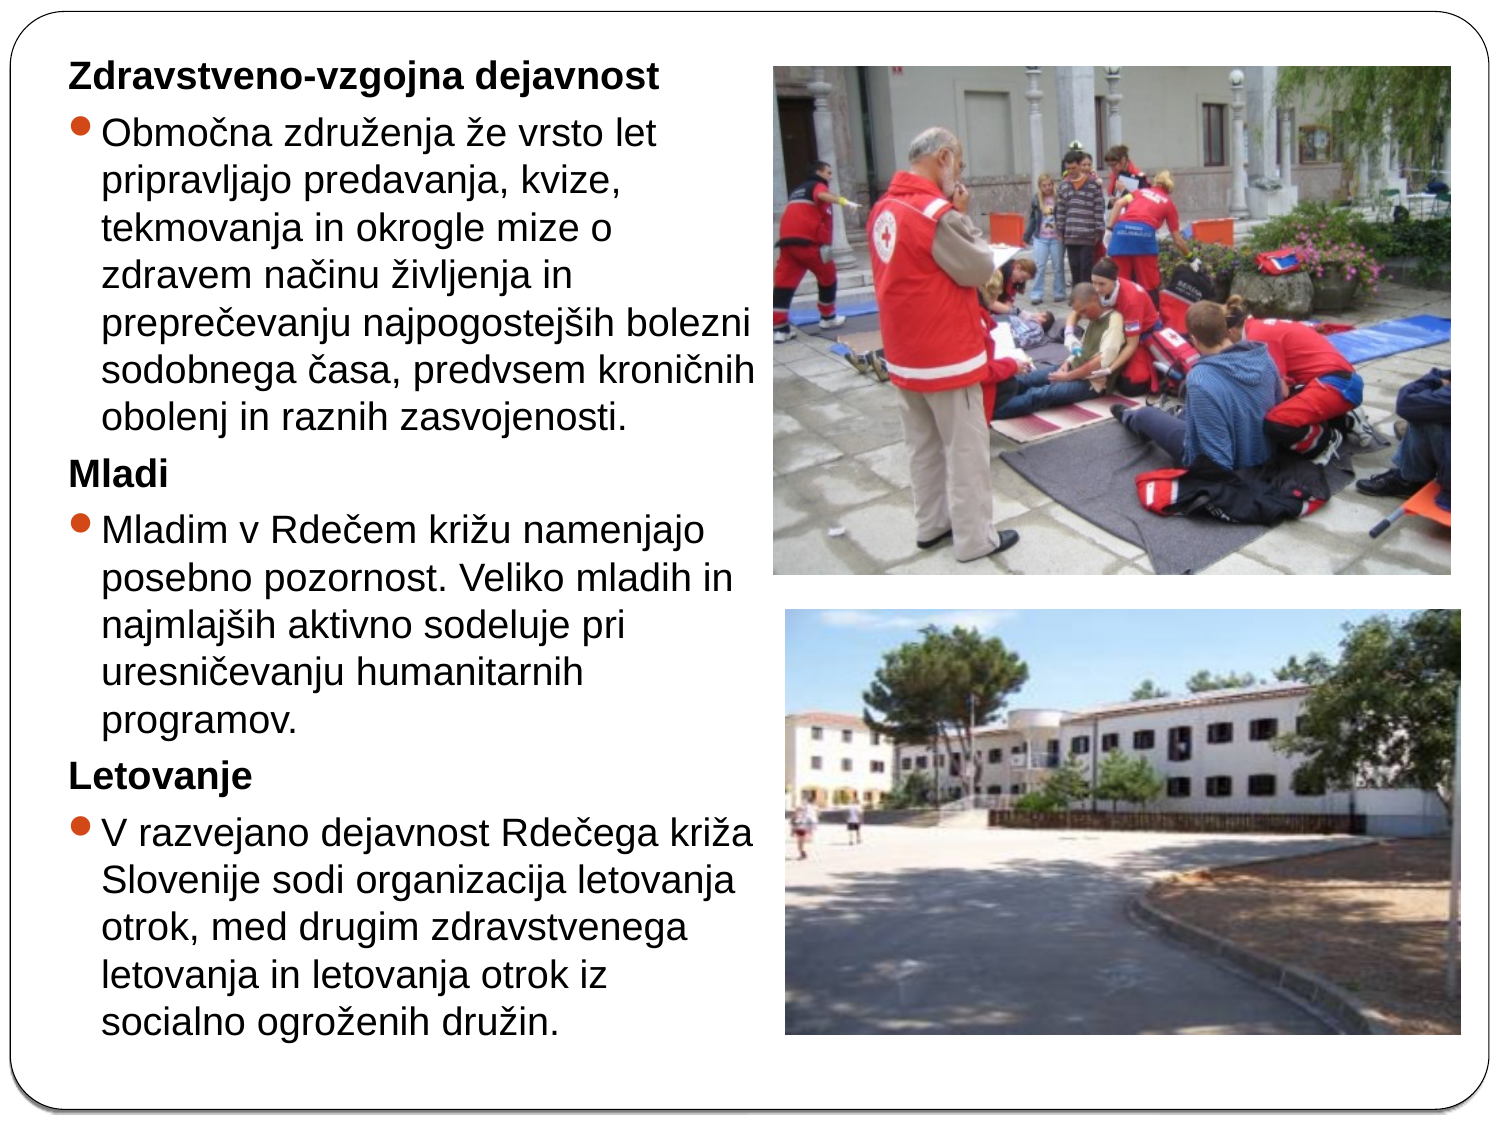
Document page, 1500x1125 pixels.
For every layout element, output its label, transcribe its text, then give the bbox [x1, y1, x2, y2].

picture [785, 609, 1461, 1035]
list Zdravstveno-vzgojna dejavnost Območna združenja že vrsto let pripravljajo predavanja, kvize, tekmovanja in okrogle mize o zdravem načinu življenja in preprečevanju najpogostejših bolezni sodobnega časa, predvsem kroničnih obolenj in raznih zasvojenosti. Mladi Mladim v Rdečem križu namenjajo posebno pozornost. Veliko mladih in najmlajših aktivno sodeluje pri uresničevanju humanitarnih programov. Letovanje V razvejano dejavnost Rdečega križa Slovenije sodi organizacija letovanja otrok, med drugim zdravstvenega letovanja in letovanja otrok iz socialno ogroženih družin. [53, 42, 774, 1083]
picture [773, 66, 1451, 575]
